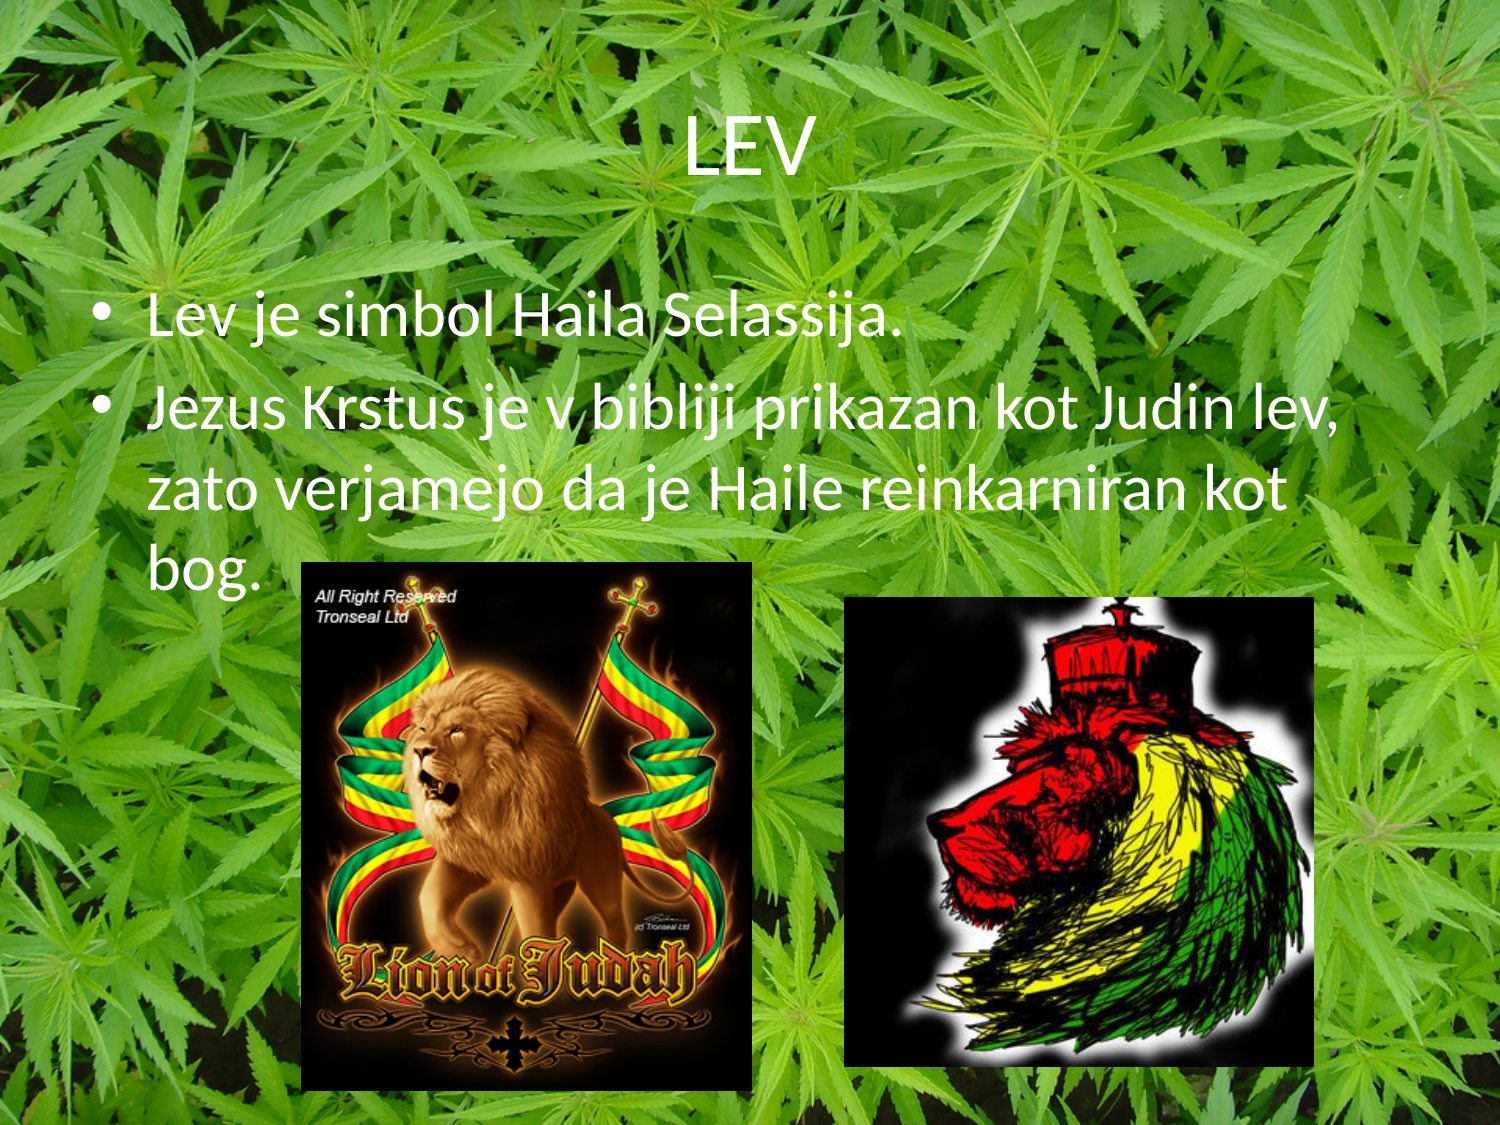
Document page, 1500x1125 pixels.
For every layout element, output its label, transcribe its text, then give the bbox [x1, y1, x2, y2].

picture [0, 0, 1500, 1125]
list Lev je simbol Haila Selassija. Jezus Krstus je v bibliji prikazan kot Judin lev, zato verjamejo da je Haile reinkarniran kot bog. [75, 262, 1425, 1005]
title LEV [75, 45, 1425, 233]
